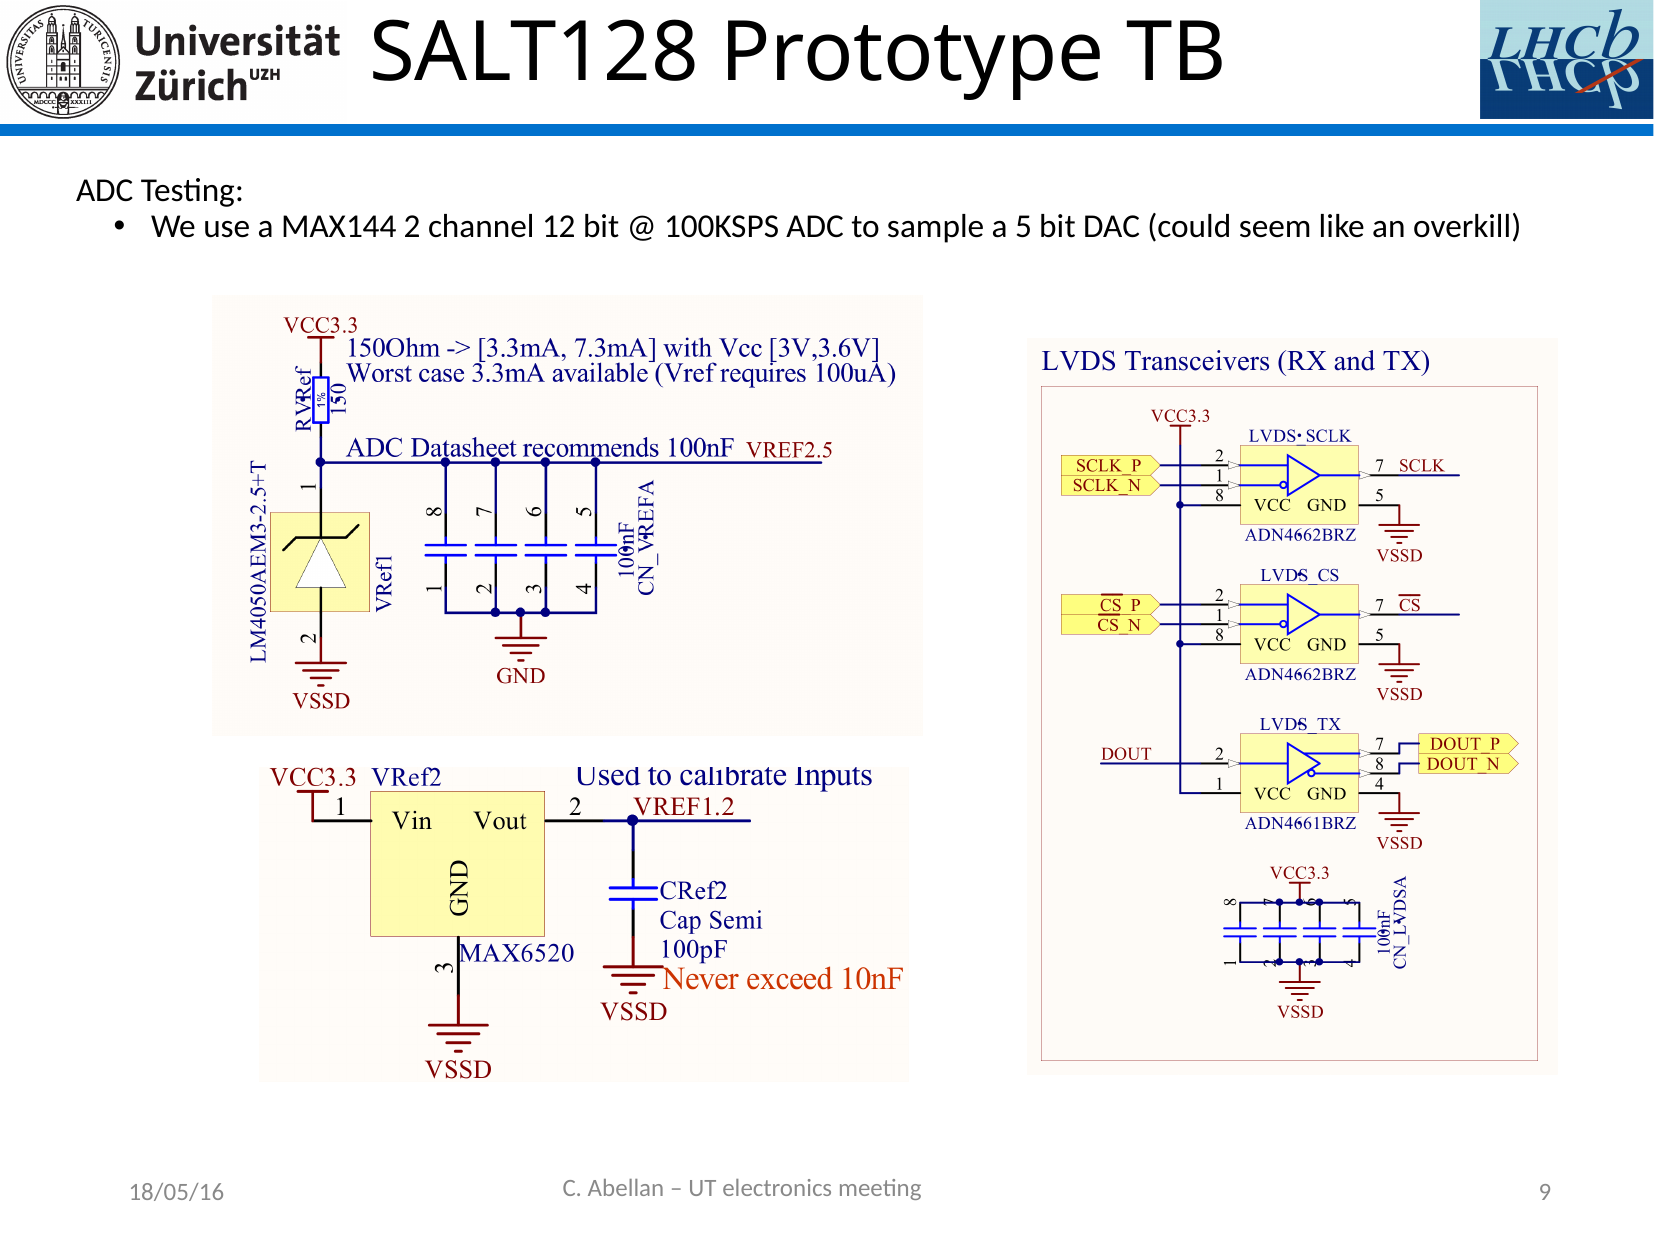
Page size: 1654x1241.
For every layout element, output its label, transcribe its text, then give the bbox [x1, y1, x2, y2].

picture [1480, 0, 1654, 119]
picture [0, 1, 347, 124]
picture [212, 295, 923, 736]
title SALT128 Prototype TB [354, 1, 1477, 107]
picture [259, 767, 909, 1082]
list ADC Testing: We use a MAX144 2 channel 12 bit @ 100KSPS ADC to sample a 5 bit DAC (could seem like an overkill) [23, 165, 1607, 1170]
picture [1027, 338, 1558, 1075]
